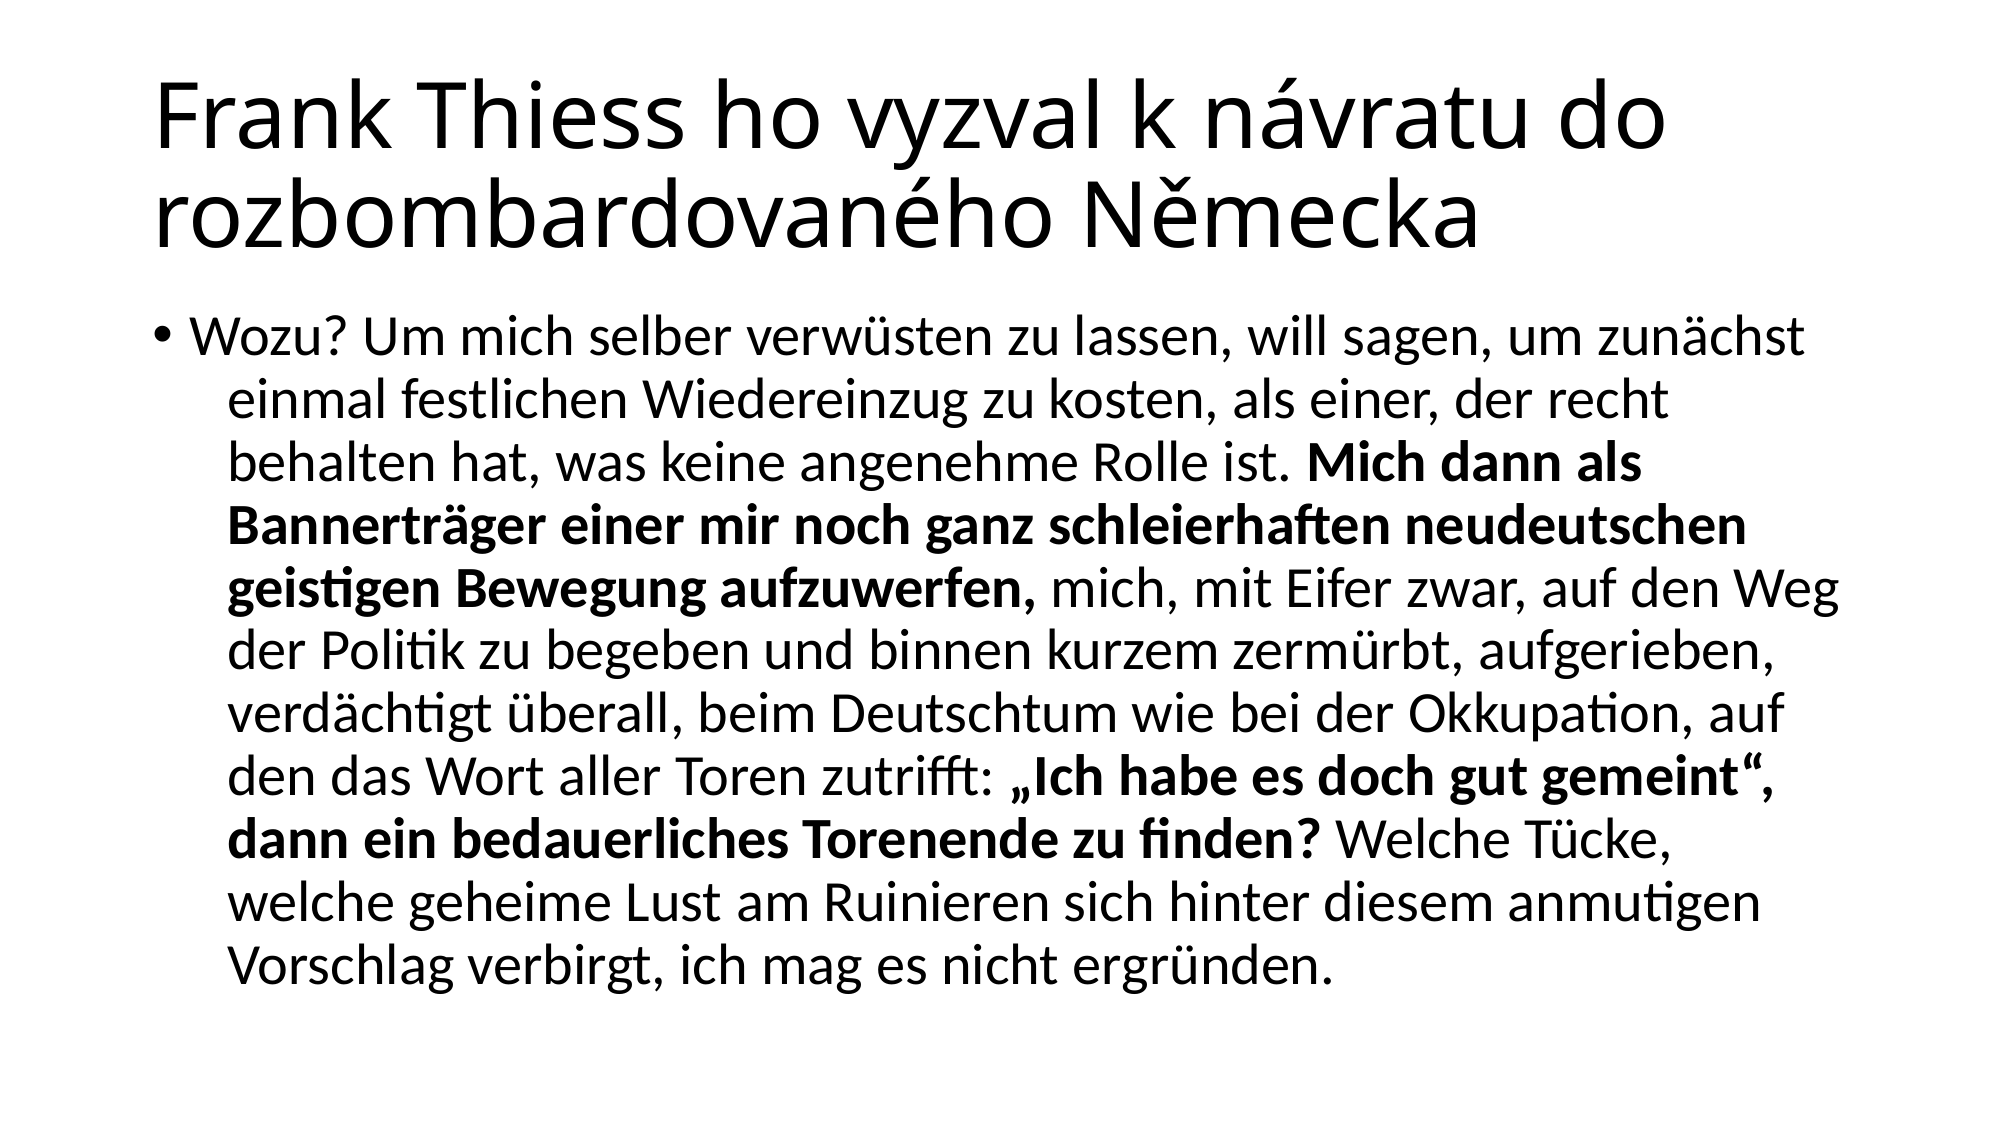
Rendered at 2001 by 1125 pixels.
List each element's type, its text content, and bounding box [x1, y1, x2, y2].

list Wozu? Um mich selber verwüsten zu lassen, will sagen, um zunächst einmal festlichen Wiedereinzug zu kosten, als einer, der recht behalten hat, was keine angenehme Rolle ist. Mich dann als Bannerträger einer mir noch ganz schleierhaften neudeutschen geistigen Bewegung aufzuwerfen, mich, mit Eifer zwar, auf den Weg der Politik zu begeben und binnen kurzem zermürbt, aufgerieben, verdächtigt überall, beim Deutschtum wie bei der Okkupation, auf den das Wort aller Toren zutrifft: „Ich habe es doch gut gemeint“, dann ein bedauerliches Torenende zu finden? Welche Tücke, welche geheime Lust am Ruinieren sich hinter diesem anmutigen Vorschlag verbirgt, ich mag es nicht ergründen. [137, 297, 1863, 1012]
title Frank Thiess ho vyzval k návratu do rozbombardovaného Německa [137, 59, 1863, 278]
